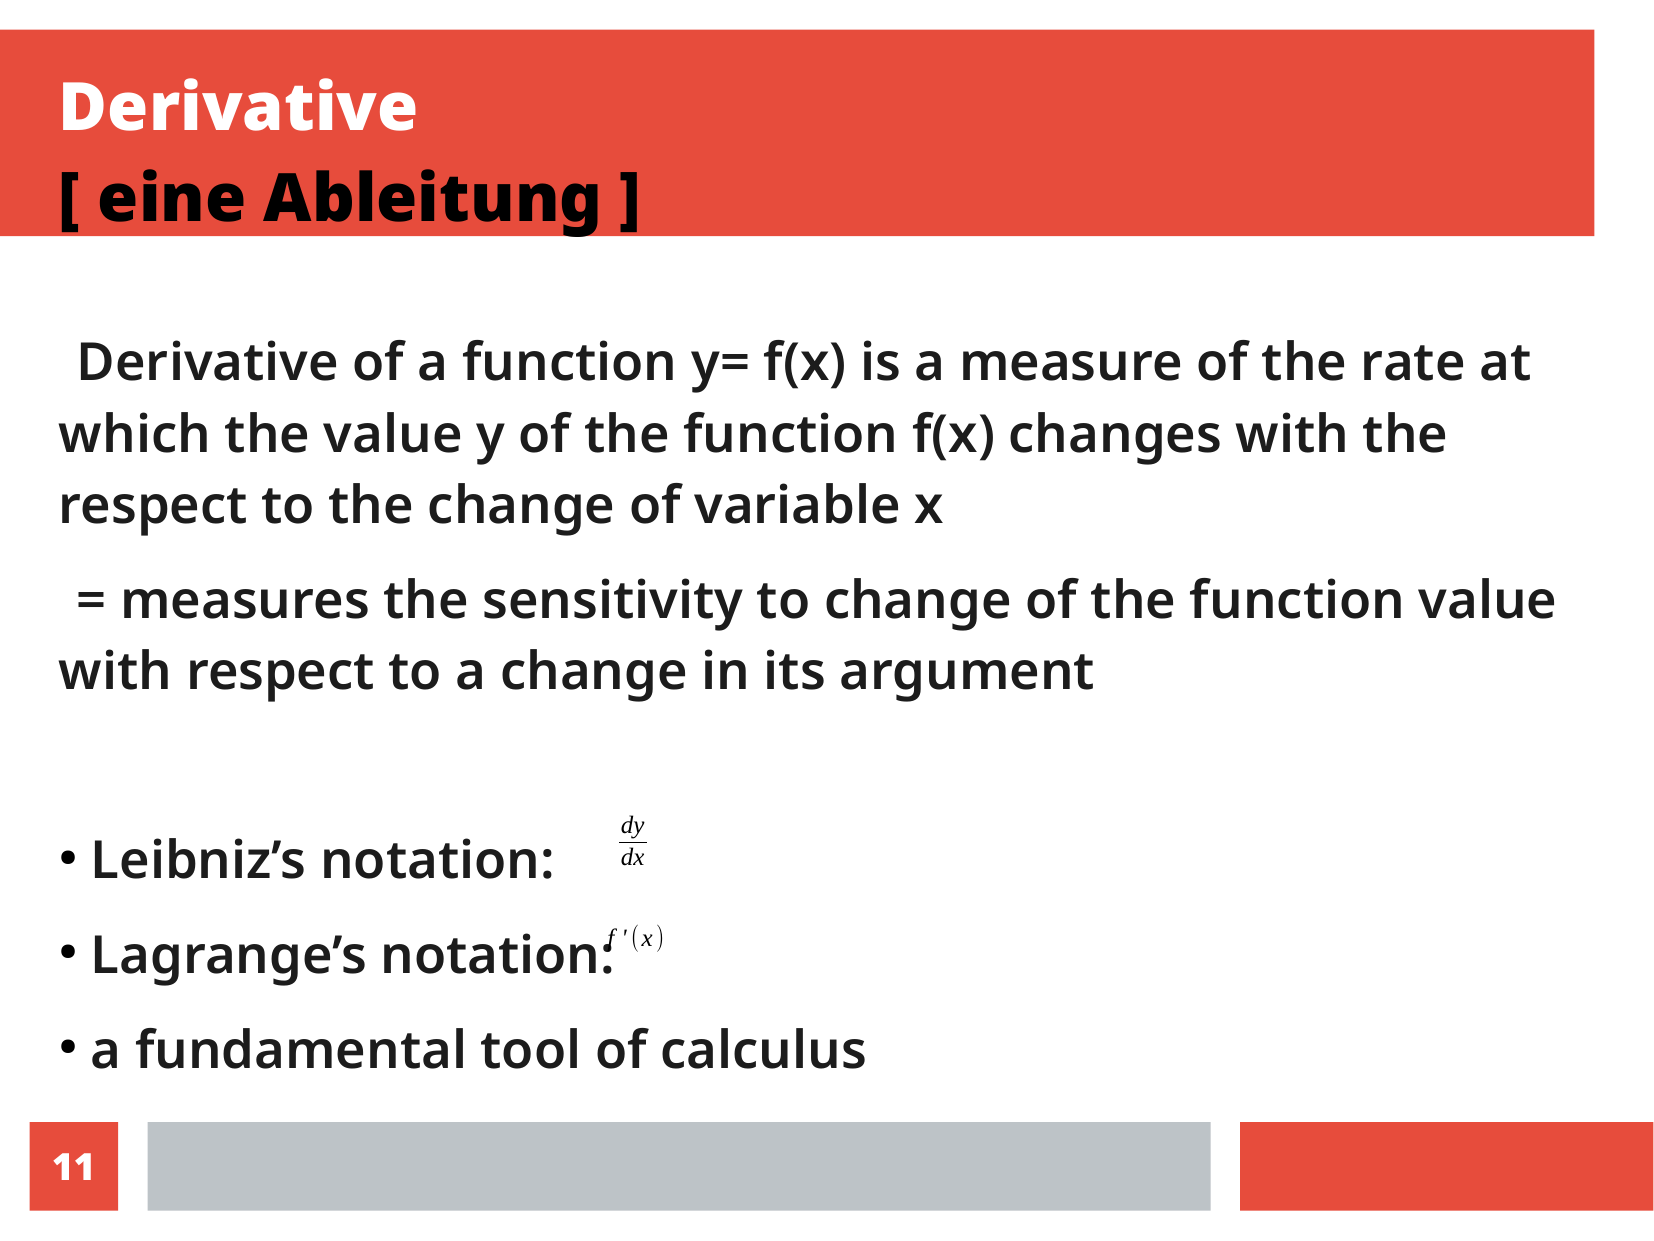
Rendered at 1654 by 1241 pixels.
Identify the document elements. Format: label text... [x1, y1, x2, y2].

title Derivative [ eine Ableitung ] [59, 59, 1595, 207]
list Derivative of a function y= f(x) is a measure of the rate at which the value y of the function f(x) changes with the respect to the change of variable x = measures the sensitivity to change of the function value with respect to a change in its argument Leibniz’s notation: Lagrange’s notation: a fundamental tool of calculus [59, 324, 1565, 1093]
chart [601, 923, 720, 983]
chart [611, 812, 654, 872]
